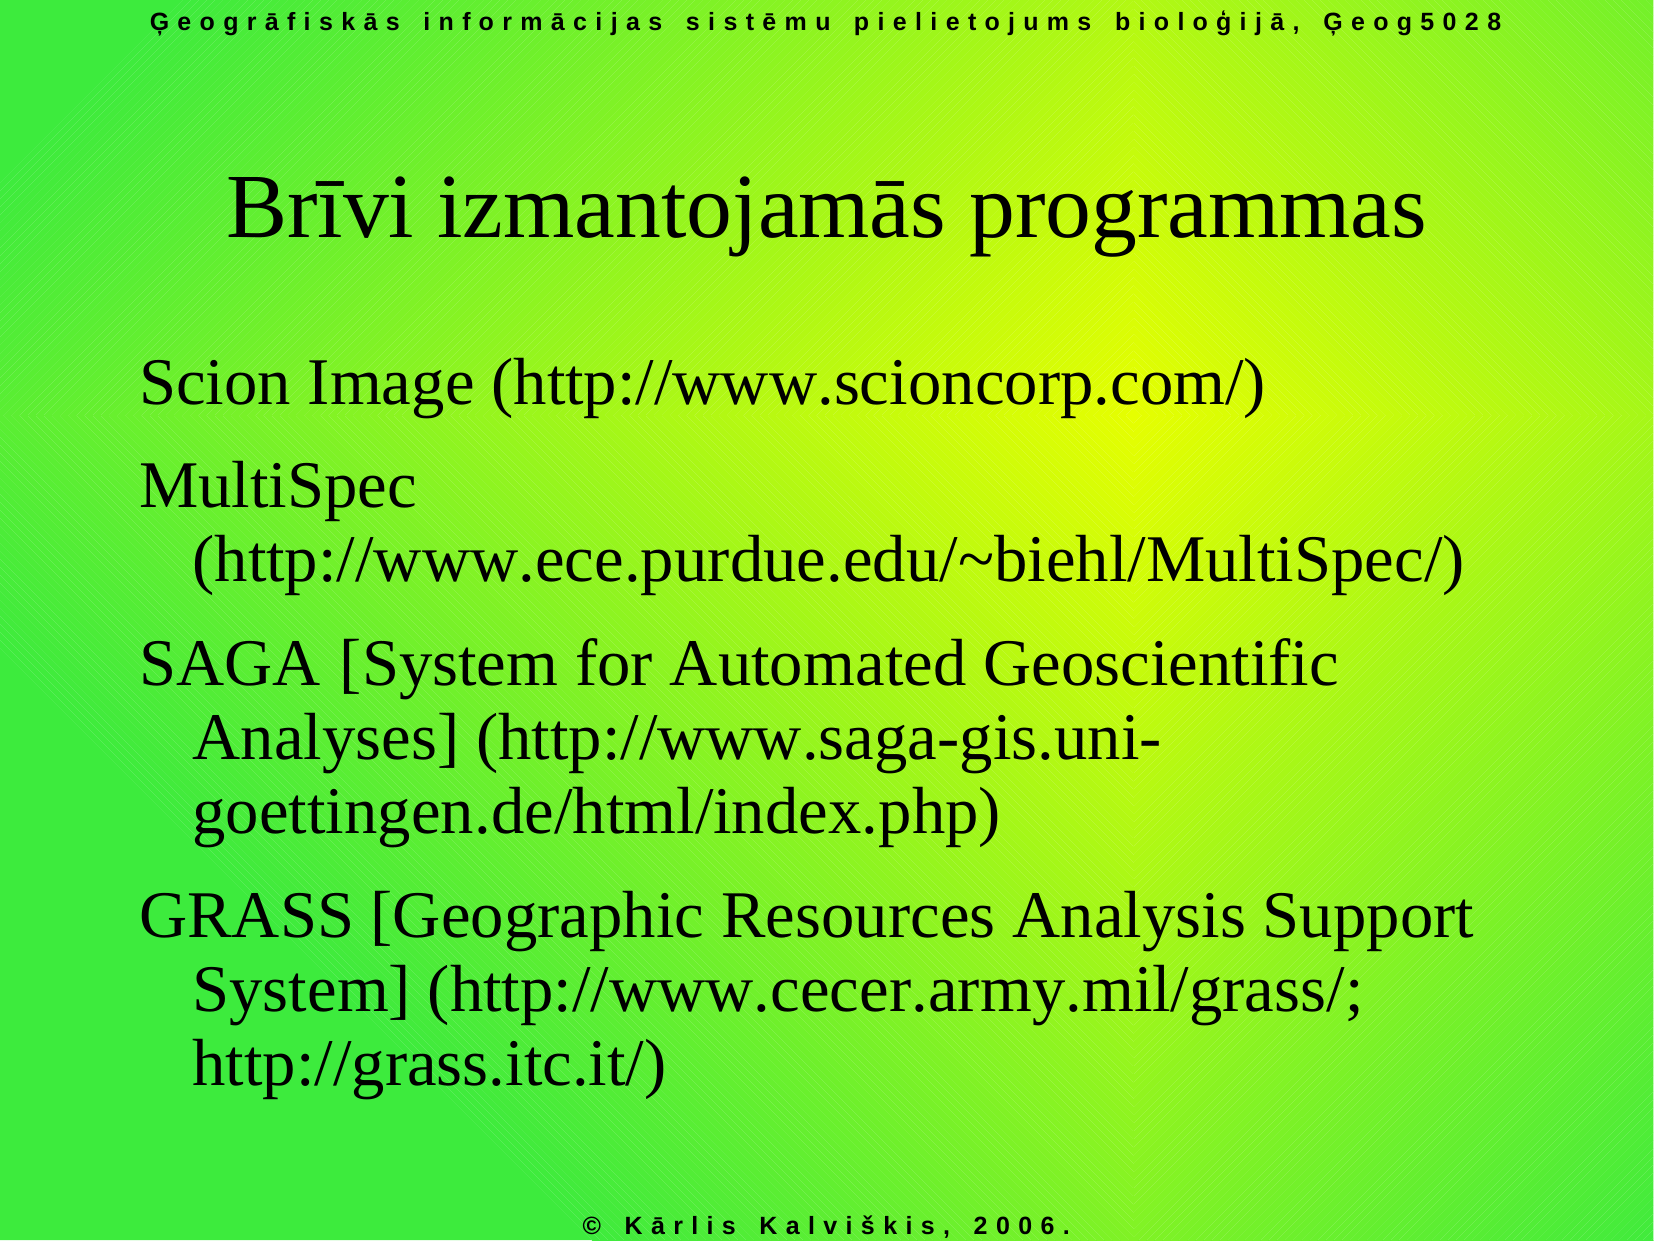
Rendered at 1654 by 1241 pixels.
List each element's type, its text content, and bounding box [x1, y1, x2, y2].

title Brīvi izmantojamās programmas [121, 102, 1534, 311]
list Scion Image (http://www.scioncorp.com/) MultiSpec (http://www.ece.purdue.edu/~biehl/MultiSpec/) SAGA [System for Automated Geoscientific Analyses] (http://www.saga-gis.uni-goettingen.de/html/index.php) GRASS [Geographic Resources Analysis Support System] (http://www.cecer.army.mil/grass/; http://grass.itc.it/) [121, 344, 1534, 1127]
